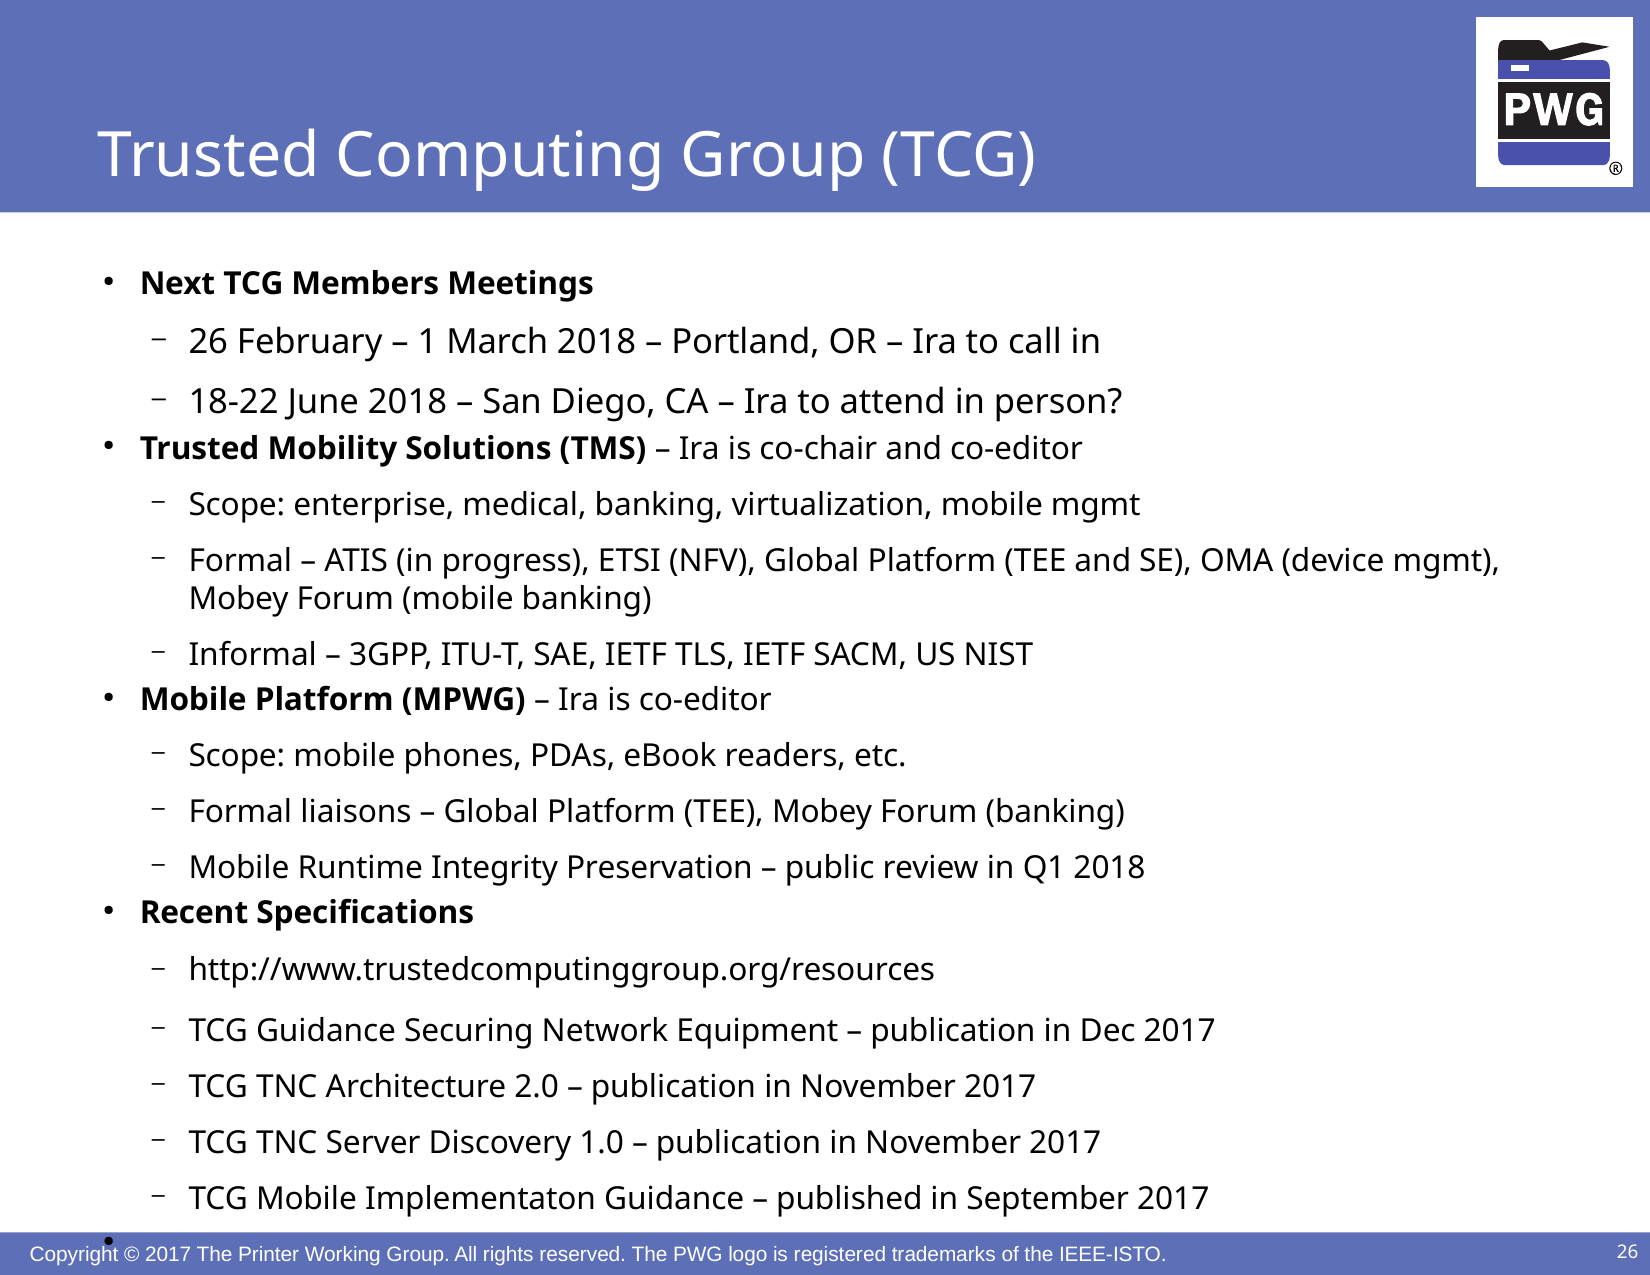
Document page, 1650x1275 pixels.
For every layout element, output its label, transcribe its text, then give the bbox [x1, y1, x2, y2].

list Next TCG Members Meetings 26 February – 1 March 2018 – Portland, OR – Ira to call in 18-22 June 2018 – San Diego, CA – Ira to attend in person? Trusted Mobility Solutions (TMS) – Ira is co-chair and co-editor Scope: enterprise, medical, banking, virtualization, mobile mgmt Formal – ATIS (in progress), ETSI (NFV), Global Platform (TEE and SE), OMA (device mgmt), Mobey Forum (mobile banking) Informal – 3GPP, ITU-T, SAE, IETF TLS, IETF SACM, US NIST Mobile Platform (MPWG) – Ira is co-editor Scope: mobile phones, PDAs, eBook readers, etc. Formal liaisons – Global Platform (TEE), Mobey Forum (banking) Mobile Runtime Integrity Preservation – public review in Q1 2018 Recent Specifications http://www.trustedcomputinggroup.org/resources TCG Guidance Securing Network Equipment – publication in Dec 2017 TCG TNC Architecture 2.0 – publication in November 2017 TCG TNC Server Discovery 1.0 – publication in November 2017 TCG Mobile Implementaton Guidance – published in September 2017 [82, 254, 1568, 1233]
title Trusted Computing Group (TCG) [82, 8, 1449, 198]
